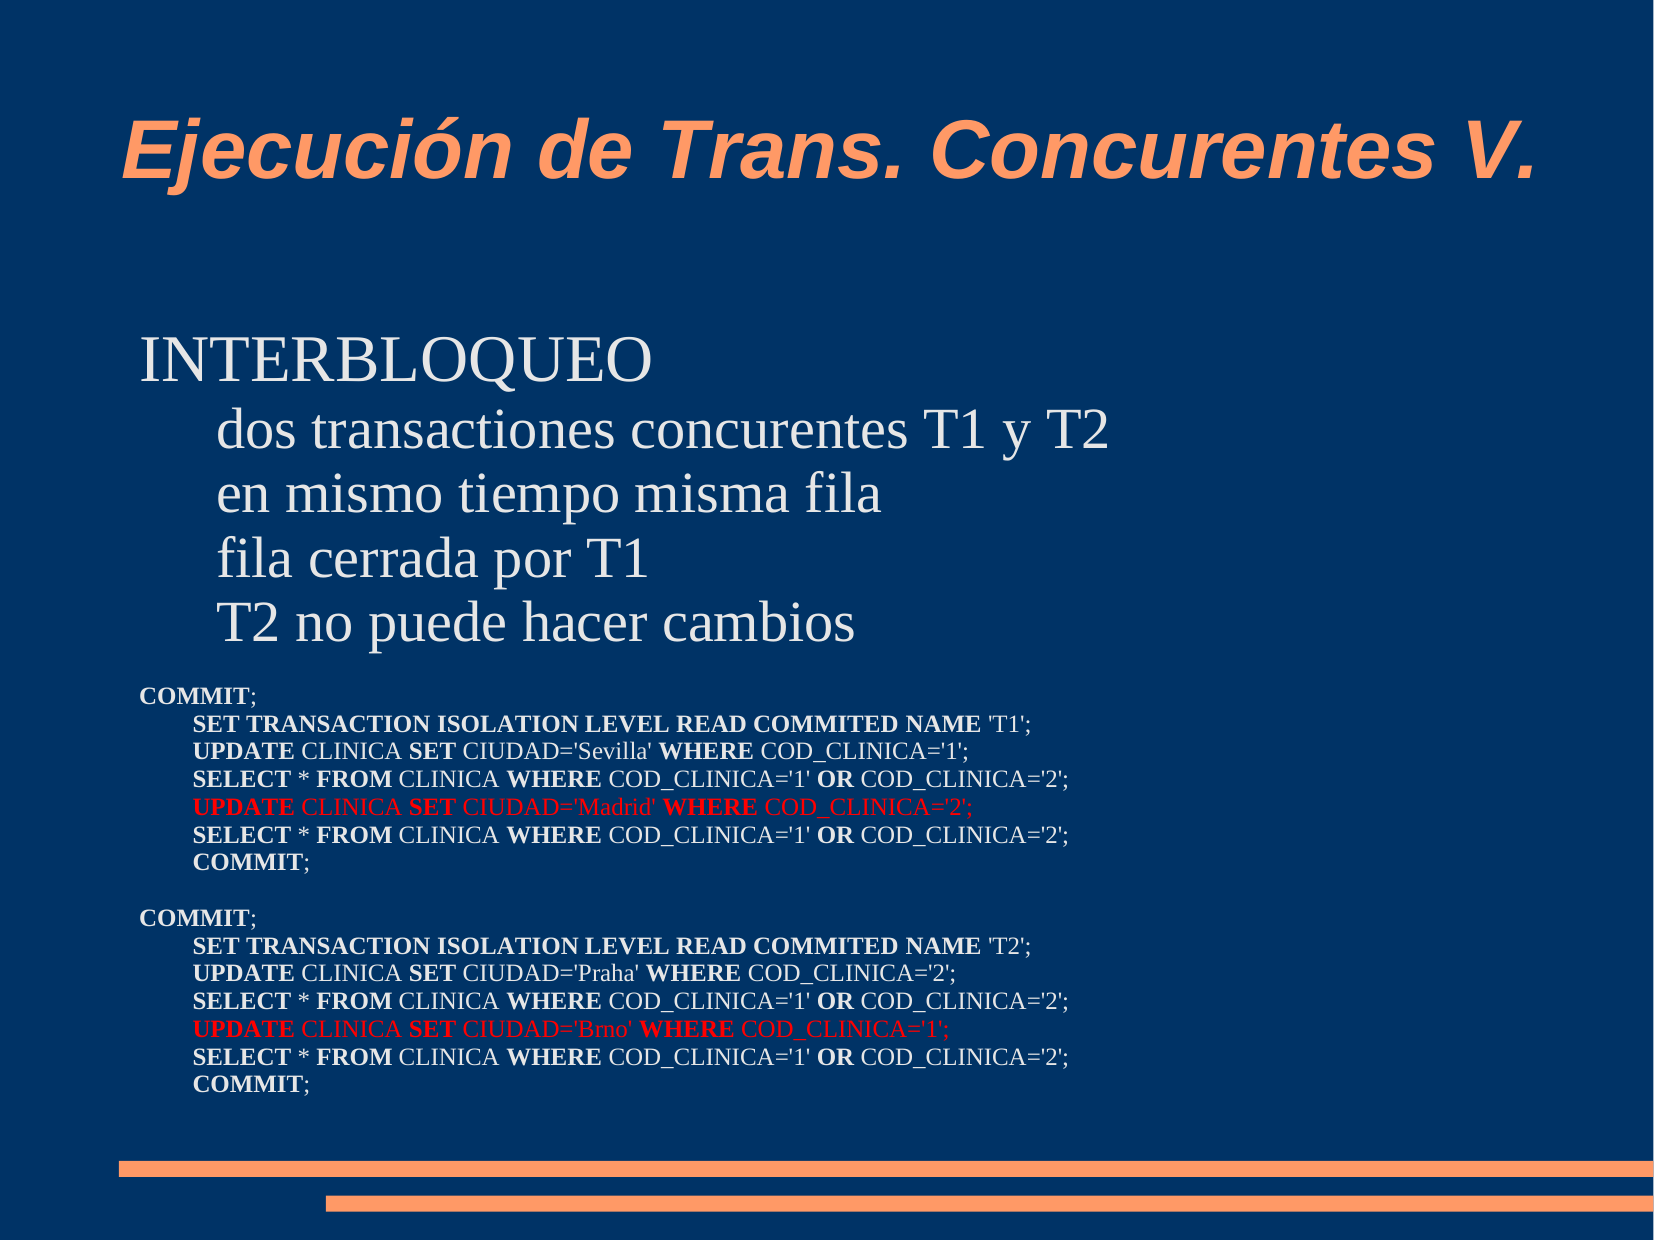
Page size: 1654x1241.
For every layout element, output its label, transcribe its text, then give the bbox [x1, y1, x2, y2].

title Ejecución de Trans. Concurentes V. [121, 53, 1595, 247]
list INTERBLOQUEO dos transactiones concurentes T1 y T2 en mismo tiempo misma fila fila cerrada por T1 T2 no puede hacer cambios COMMIT; SET TRANSACTION ISOLATION LEVEL READ COMMITED NAME 'T1'; UPDATE CLINICA SET CIUDAD='Sevilla' WHERE COD_CLINICA='1'; SELECT * FROM CLINICA WHERE COD_CLINICA='1' OR COD_CLINICA='2'; UPDATE CLINICA SET CIUDAD='Madrid' WHERE COD_CLINICA='2'; SELECT * FROM CLINICA WHERE COD_CLINICA='1' OR COD_CLINICA='2'; COMMIT; COMMIT; SET TRANSACTION ISOLATION LEVEL READ COMMITED NAME 'T2'; UPDATE CLINICA SET CIUDAD='Praha' WHERE COD_CLINICA='2'; SELECT * FROM CLINICA WHERE COD_CLINICA='1' OR COD_CLINICA='2'; UPDATE CLINICA SET CIUDAD='Brno' WHERE COD_CLINICA='1'; SELECT * FROM CLINICA WHERE COD_CLINICA='1' OR COD_CLINICA='2'; COMMIT; [121, 322, 1561, 1118]
